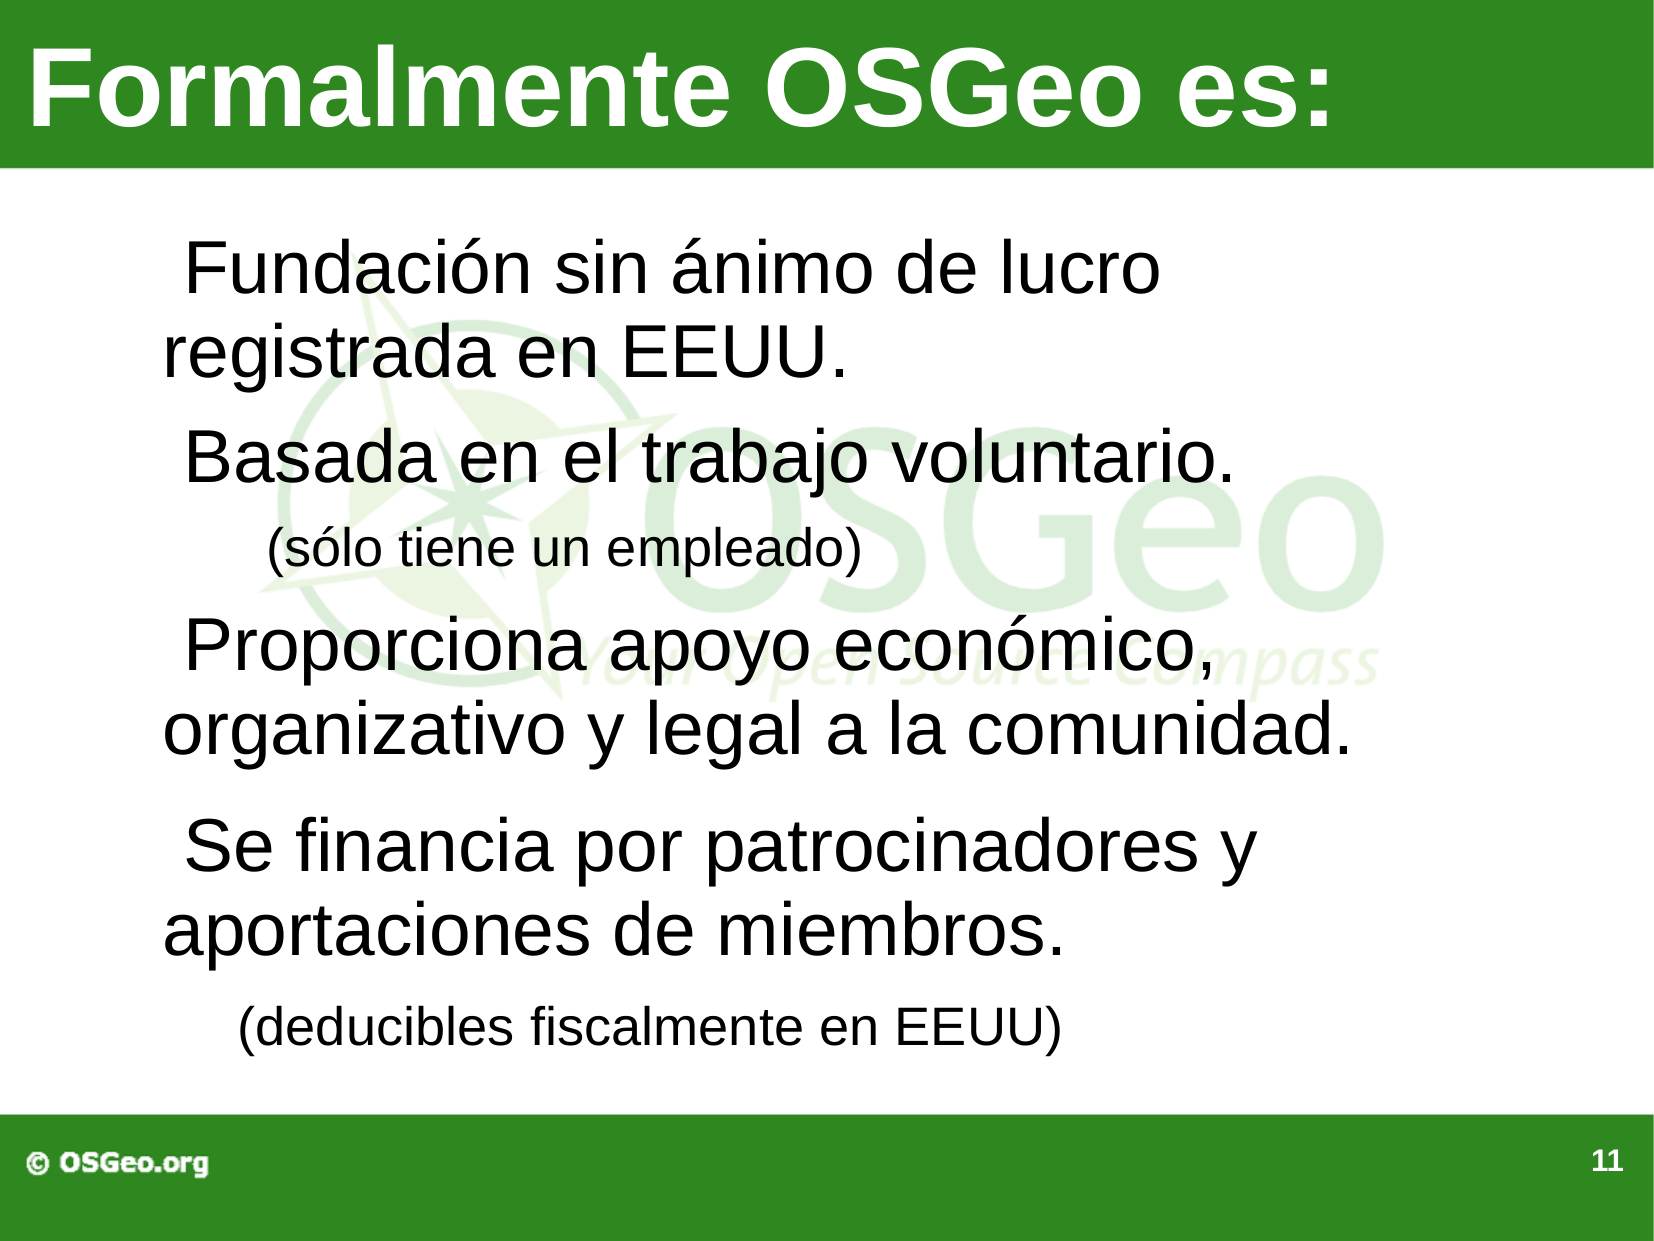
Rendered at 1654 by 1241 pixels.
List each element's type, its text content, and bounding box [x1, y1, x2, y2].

text_box Formalmente OSGeo es: [11, 17, 1355, 159]
text_box Se financia por patrocinadores y aportaciones de miembros. (deducibles fiscalmente en EEUU) [147, 796, 1447, 1065]
text_box Proporciona apoyo económico, organizativo y legal a la comunidad. [147, 595, 1447, 779]
picture [0, 0, 1654, 1241]
text_box Basada en el trabajo voluntario. (sólo tiene un empleado) [147, 407, 1359, 591]
text_box Fundación sin ánimo de lucro registrada en EEUU. [147, 218, 1506, 402]
